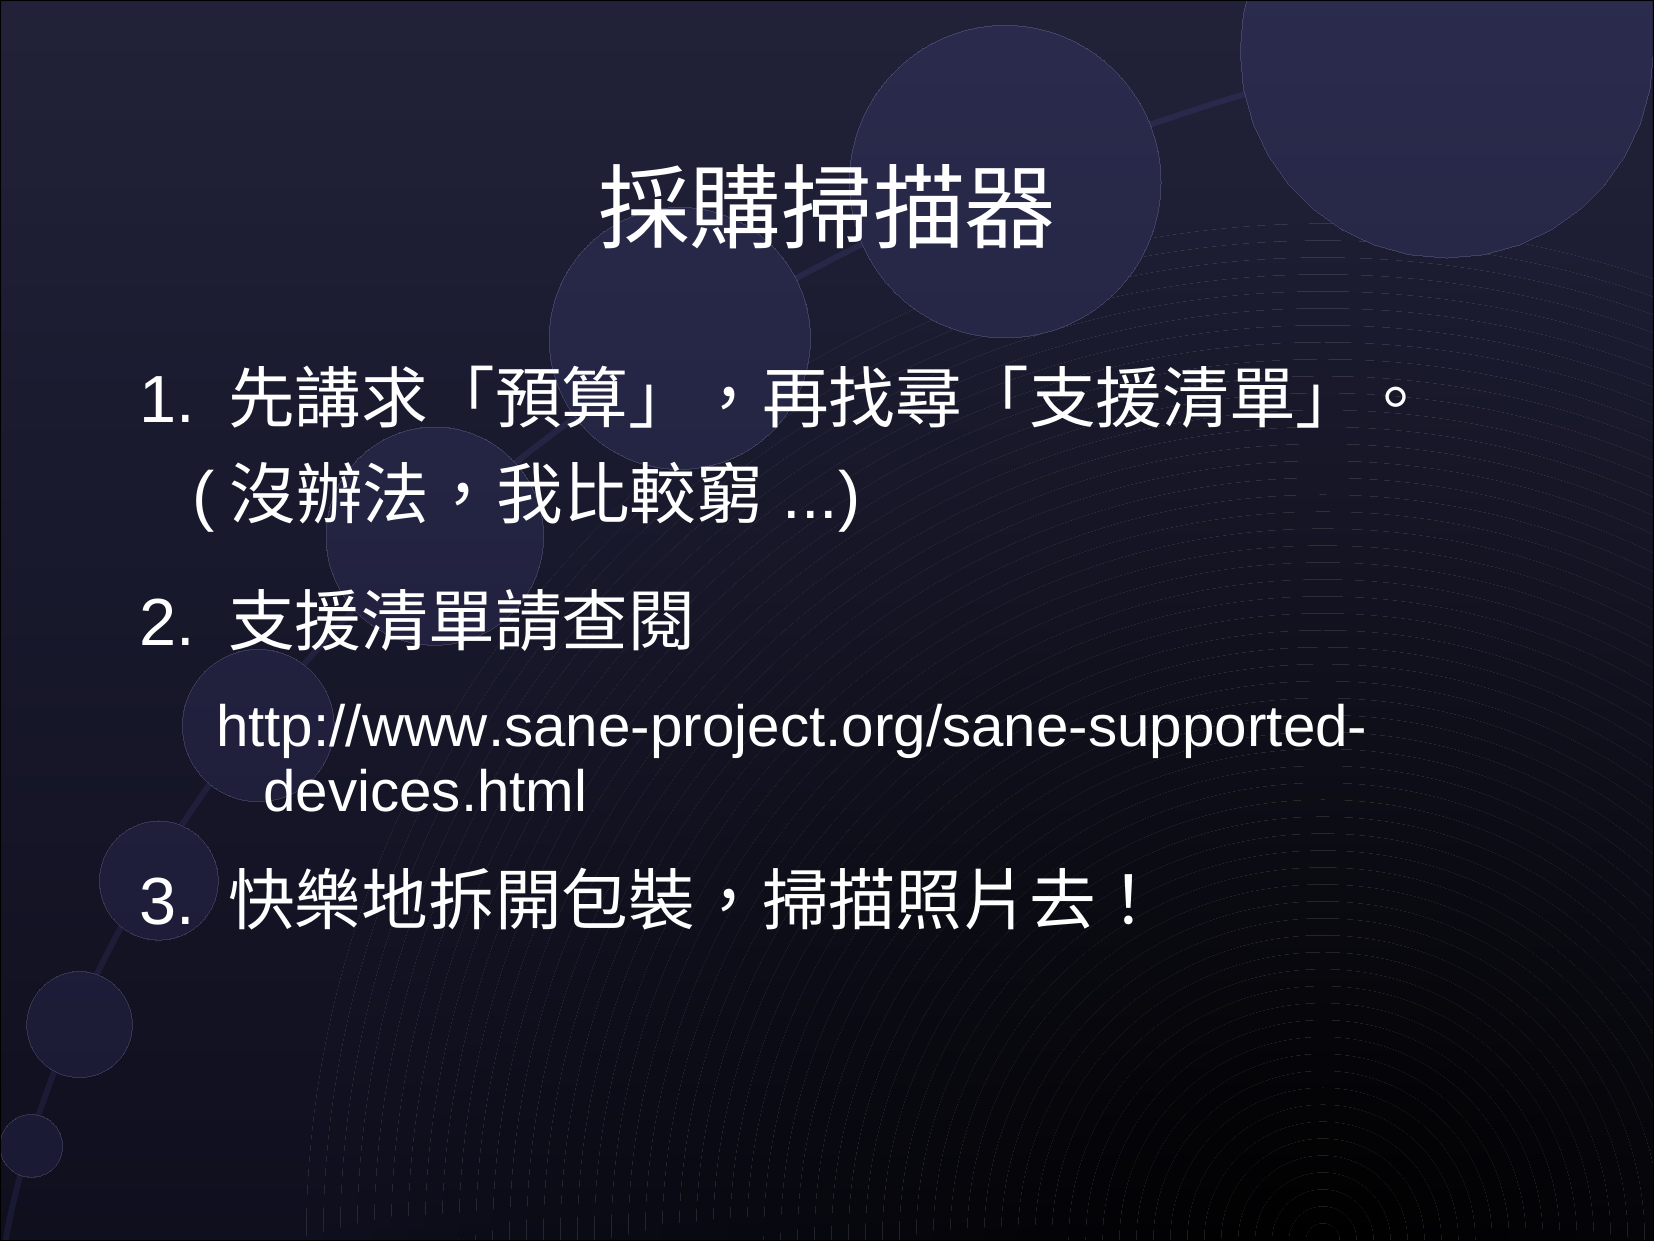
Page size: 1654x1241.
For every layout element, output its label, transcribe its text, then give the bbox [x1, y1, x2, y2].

title 採購掃描器 [121, 102, 1534, 311]
list 1. 先講求「預算」，再找尋「支援清單」。(沒辦法，我比較窮...) 2. 支援清單請查閱 http://www.sane-project.org/sane-supported-devices.html 3. 快樂地拆開包裝，掃描照片去！ [121, 344, 1534, 1127]
